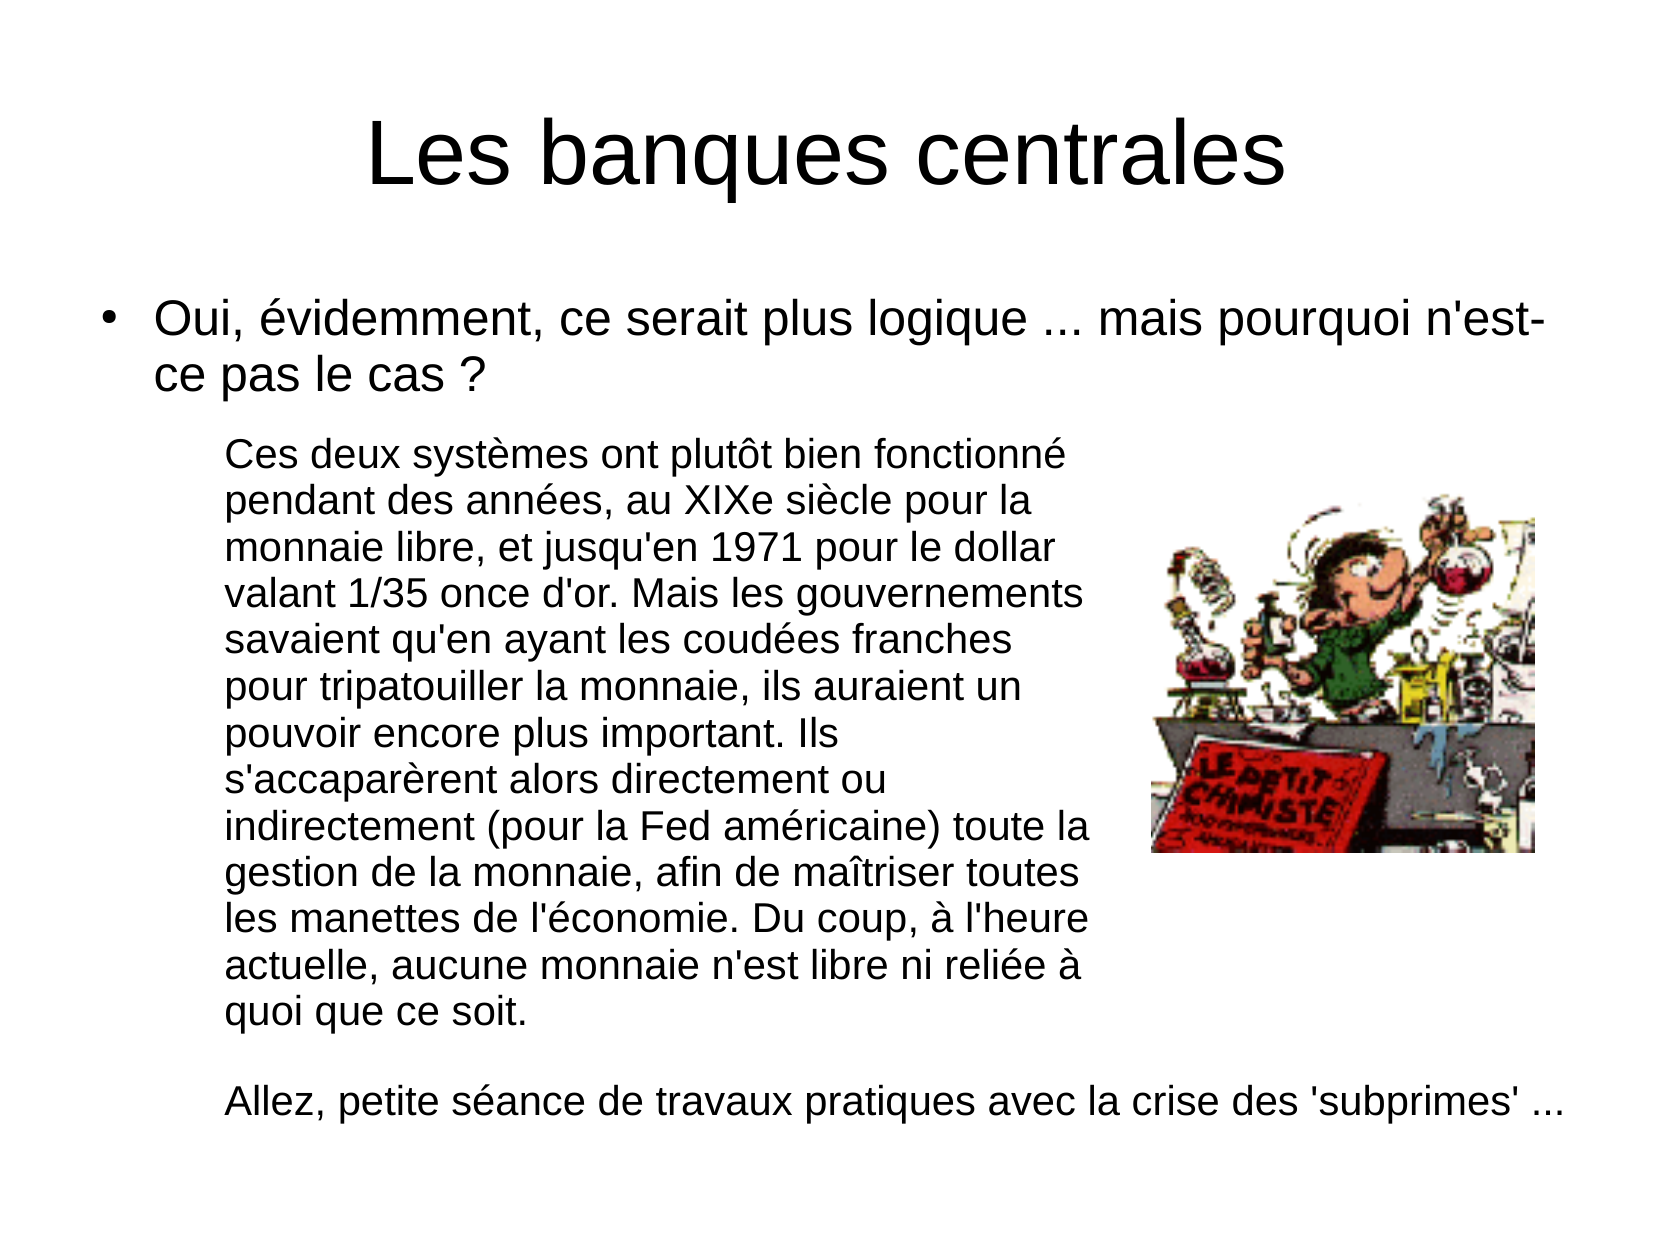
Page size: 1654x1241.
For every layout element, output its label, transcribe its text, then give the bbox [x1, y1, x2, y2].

list Oui, évidemment, ce serait plus logique ... mais pourquoi n'est-ce pas le cas ? Allez, petite séance de travaux pratiques avec la crise des 'subprimes' ... [1093, 290, 1571, 1137]
title Les banques centrales [82, 56, 1571, 250]
list Ces deux systèmes ont plutôt bien fonctionné pendant des années, au XIXe siècle pour la monnaie libre, et jusqu'en 1971 pour le dollar valant 1/35 once d'or. Mais les gouvernements savaient qu'en ayant les coudées franches pour tripatouiller la monnaie, ils auraient un pouvoir encore plus important. Ils s'accaparèrent alors directement ou indirectement (pour la Fed américaine) toute la gestion de la monnaie, afin de maîtriser toutes les manettes de l'économie. Du coup, à l'heure actuelle, aucune monnaie n'est libre ni reliée à quoi que ce soit. [82, 290, 1093, 1137]
picture [1151, 472, 1535, 853]
